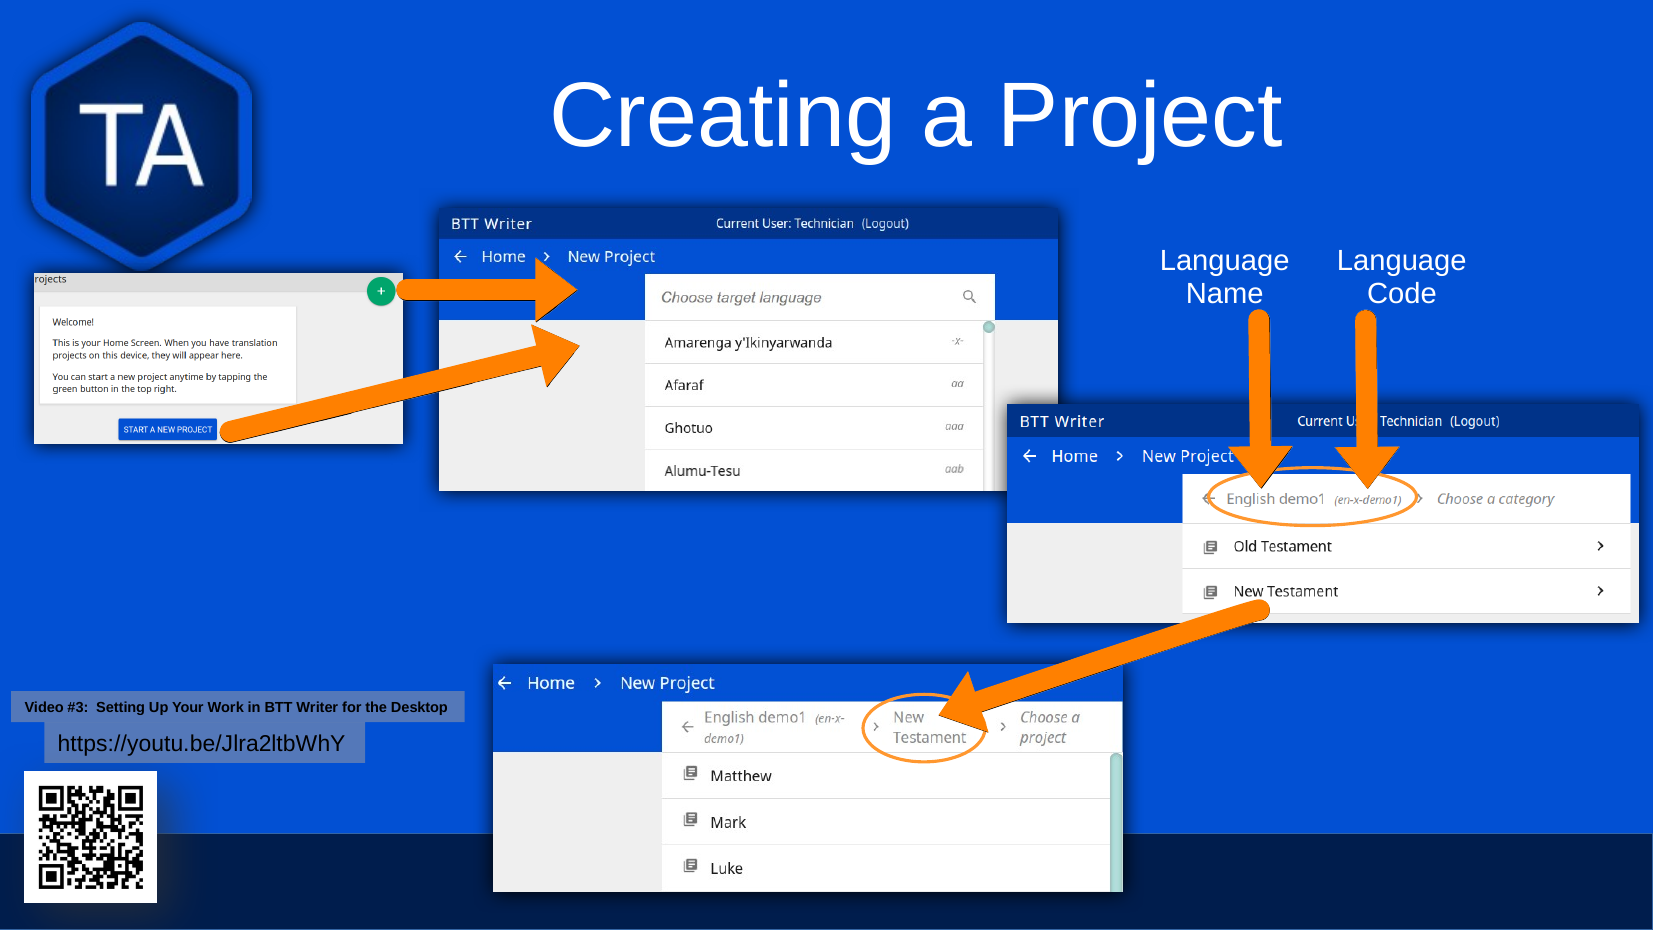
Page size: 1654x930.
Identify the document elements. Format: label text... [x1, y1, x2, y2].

picture [1272, 404, 1356, 467]
picture [34, 273, 403, 444]
title Creating a Project [263, 37, 1571, 193]
picture [24, 771, 157, 903]
picture [1211, 470, 1414, 524]
text_box Language Code [1313, 236, 1491, 318]
picture [439, 208, 1639, 623]
picture [493, 664, 1123, 892]
text_box Language Name [1136, 236, 1313, 318]
picture [865, 696, 983, 760]
text_box Video #3: Setting Up Your Work in BTT Writer for the Desktop [11, 691, 465, 723]
picture [31, 22, 252, 271]
text_box https://youtu.be/Jlra2ltbWhY [44, 722, 366, 763]
